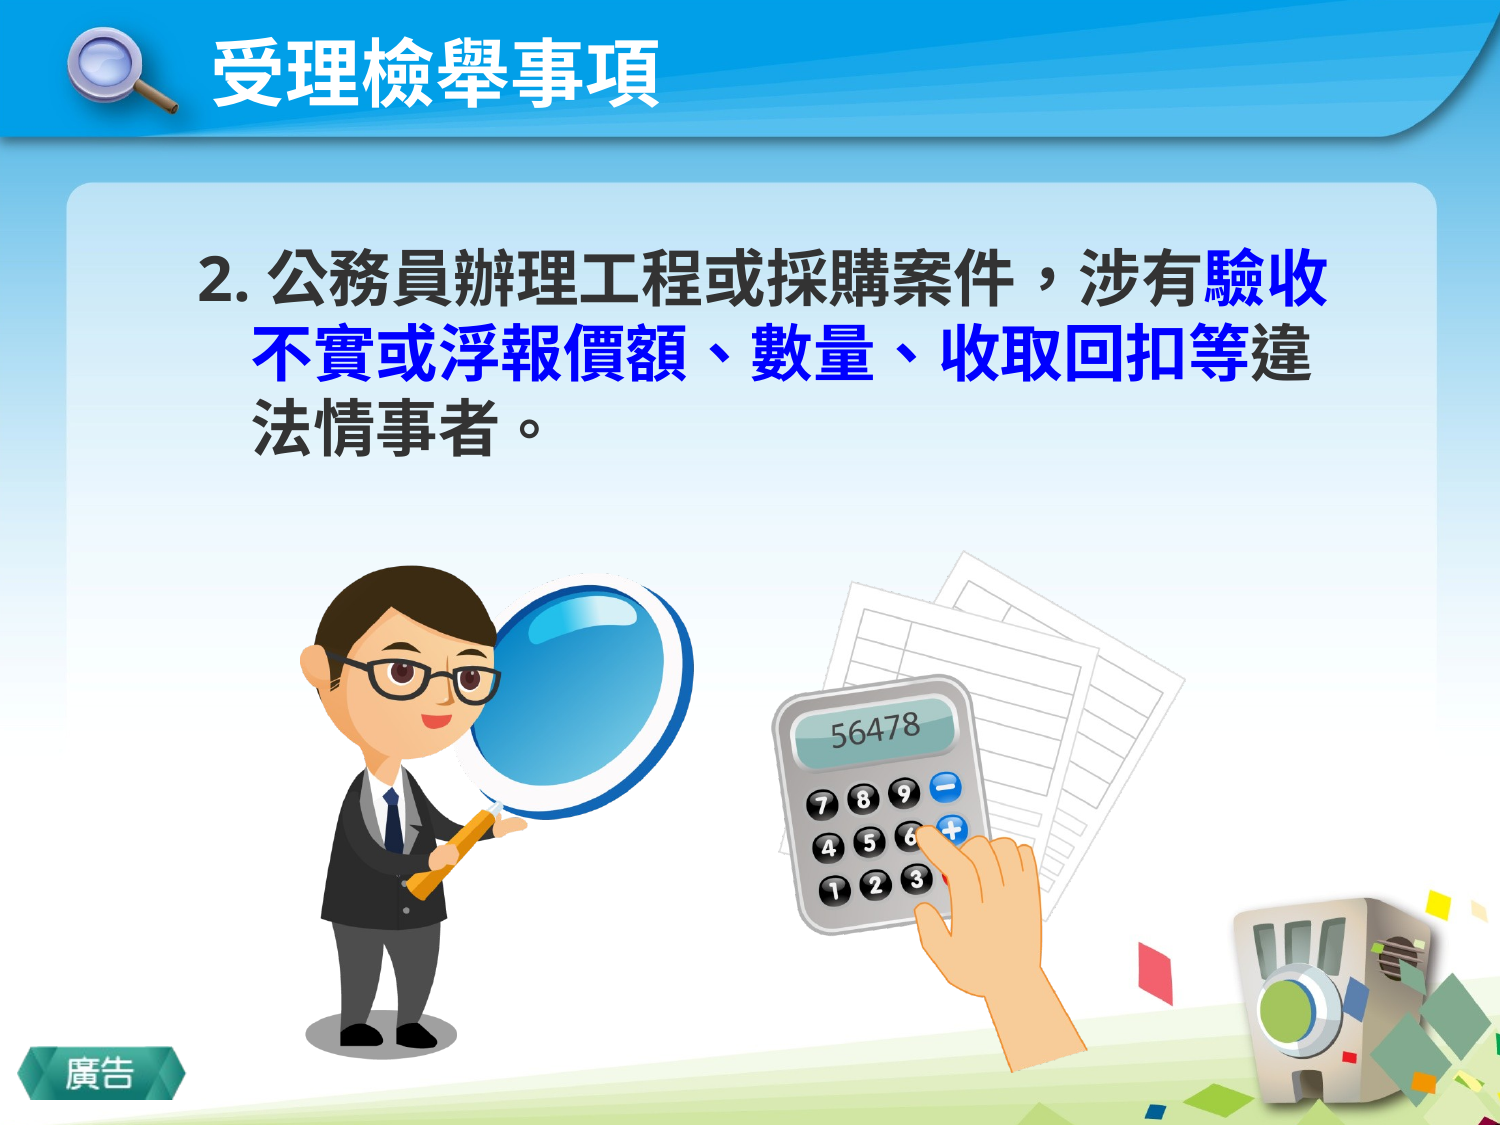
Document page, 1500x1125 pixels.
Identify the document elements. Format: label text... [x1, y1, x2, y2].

text_box 受理檢舉事項 [195, 18, 680, 125]
picture [0, 0, 1500, 1125]
picture [67, 27, 179, 114]
text_box 2.公務員辦理工程或採購案件，涉有驗收不實或浮報價額、數量、收取回扣等違法情事者。 [183, 231, 1365, 472]
